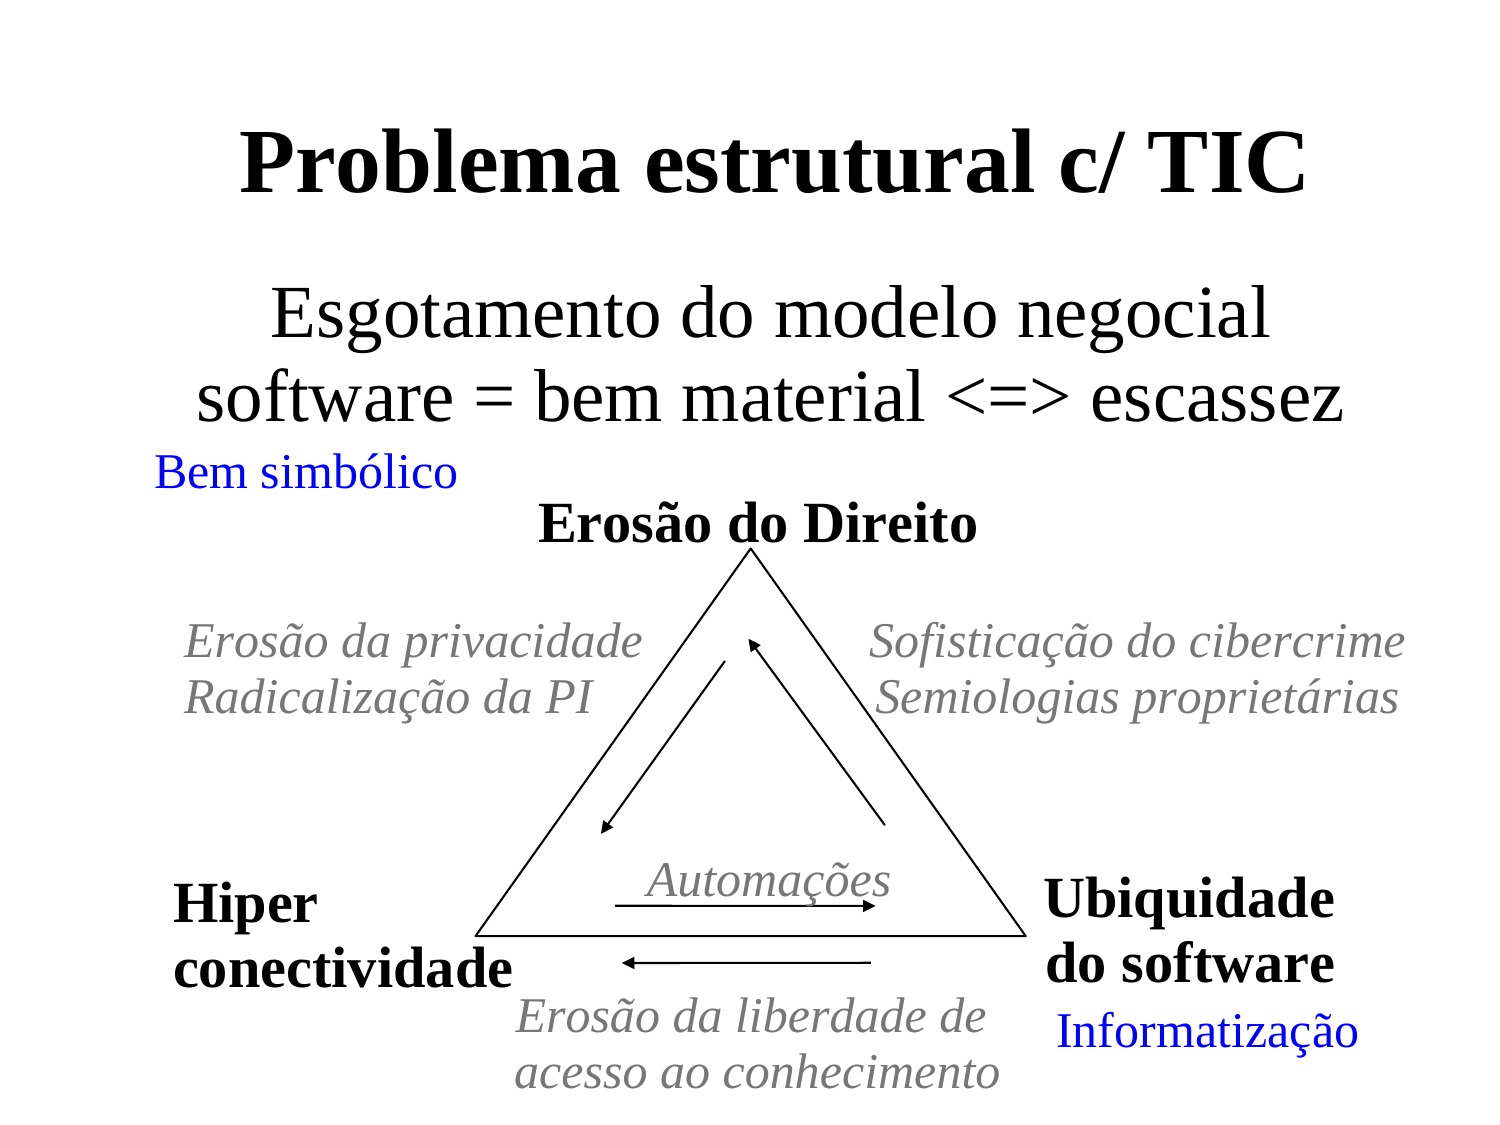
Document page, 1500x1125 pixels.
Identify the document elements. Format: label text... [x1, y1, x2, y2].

text_box Automações [616, 840, 923, 912]
text_box Erosão da liberdade de acesso ao conhecimento [255, 977, 1260, 1104]
text_box Hiper conectividade [158, 859, 532, 1015]
text_box [530, 564, 1026, 937]
text_box Erosão do Direito [481, 478, 1036, 564]
text_box Bem simbólico [154, 440, 459, 497]
title Problema estrutural c/ TIC [138, 65, 1414, 253]
text_box Erosão da privacidade Radicalização da PI [169, 602, 672, 738]
text_box Esgotamento do modelo negocial software = bem material <=> escassez [193, 265, 1349, 434]
text_box Informatização [1056, 999, 1359, 1056]
text_box Ubiquidade do software [1027, 853, 1351, 999]
text_box Sofisticação do cibercrime Semiologias proprietárias [829, 602, 1446, 738]
